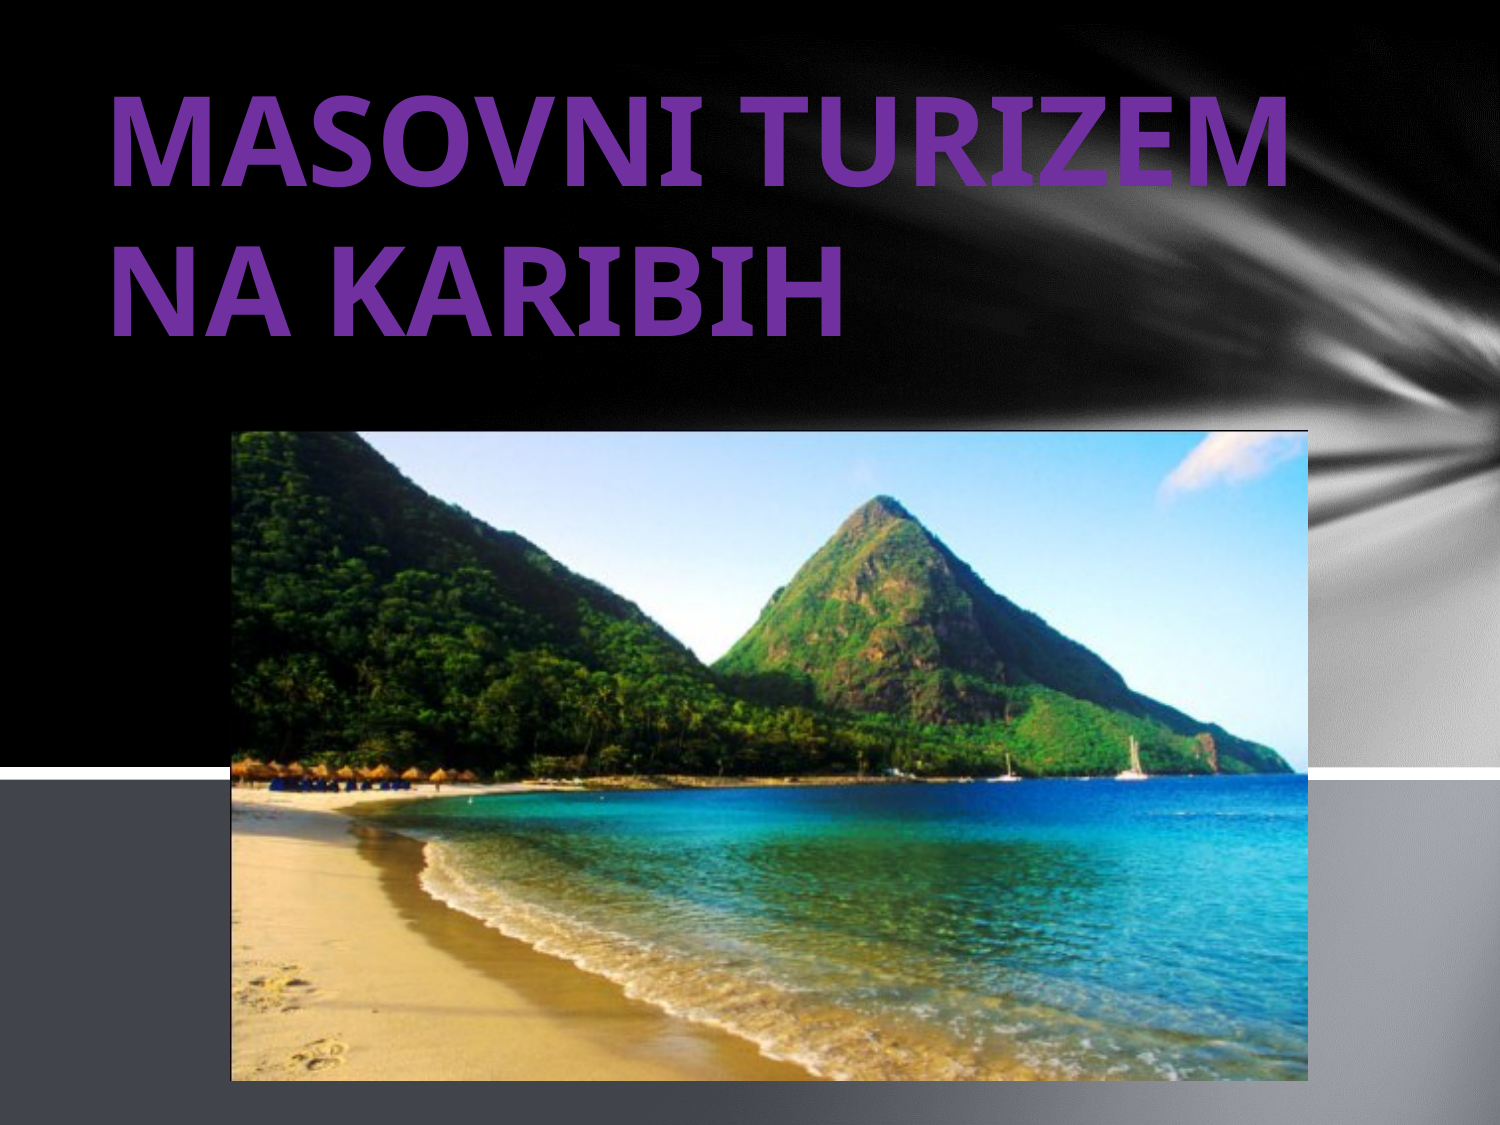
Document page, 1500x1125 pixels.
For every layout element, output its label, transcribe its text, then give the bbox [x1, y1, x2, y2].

title MASOVNI TURIZEM NA KARIBIH [88, 31, 1349, 369]
picture [0, 0, 1500, 1081]
